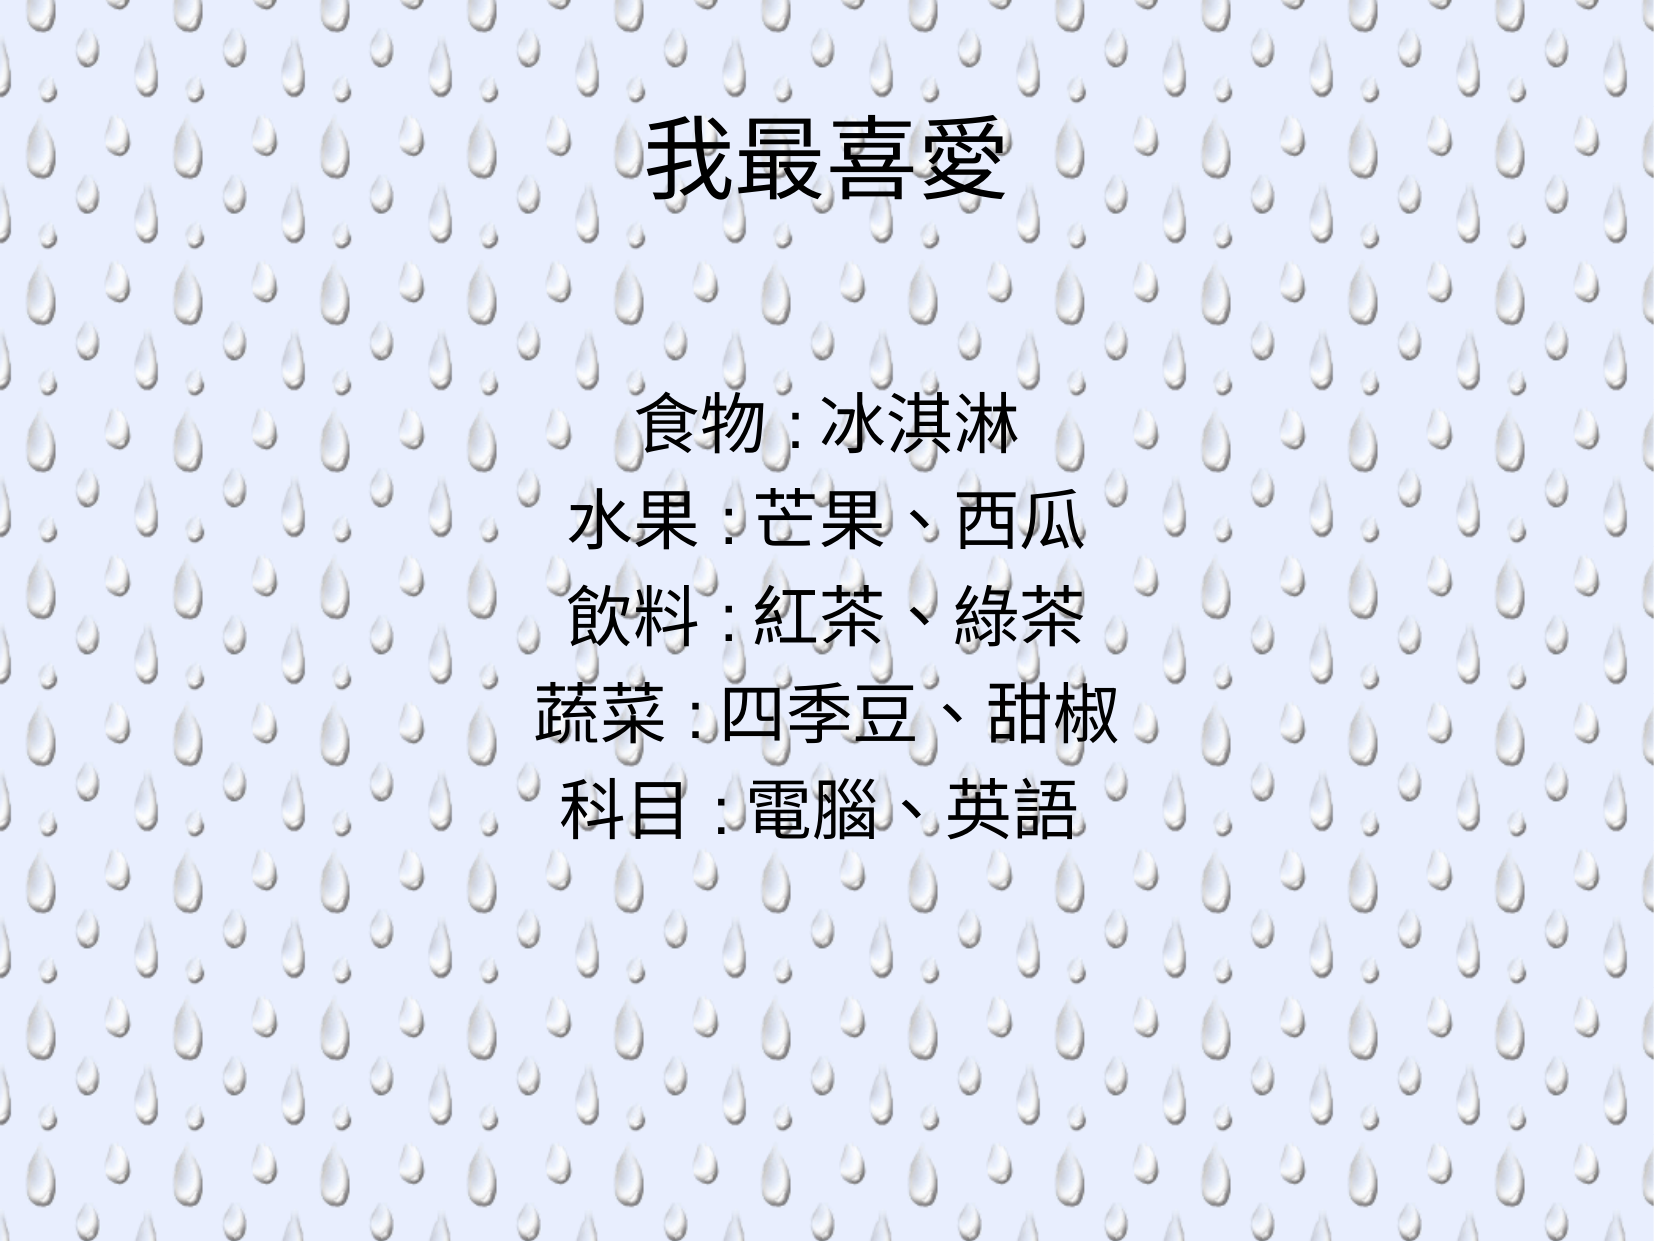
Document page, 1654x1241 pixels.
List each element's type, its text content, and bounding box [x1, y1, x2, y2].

title 我最喜愛 [82, 49, 1571, 257]
subtitle 食物:冰淇淋 水果:芒果、西瓜 飲料:紅茶、綠茶 蔬菜:四季豆、甜椒 科目:電腦、英語 [82, 290, 1571, 1010]
picture [0, 0, 1654, 1241]
